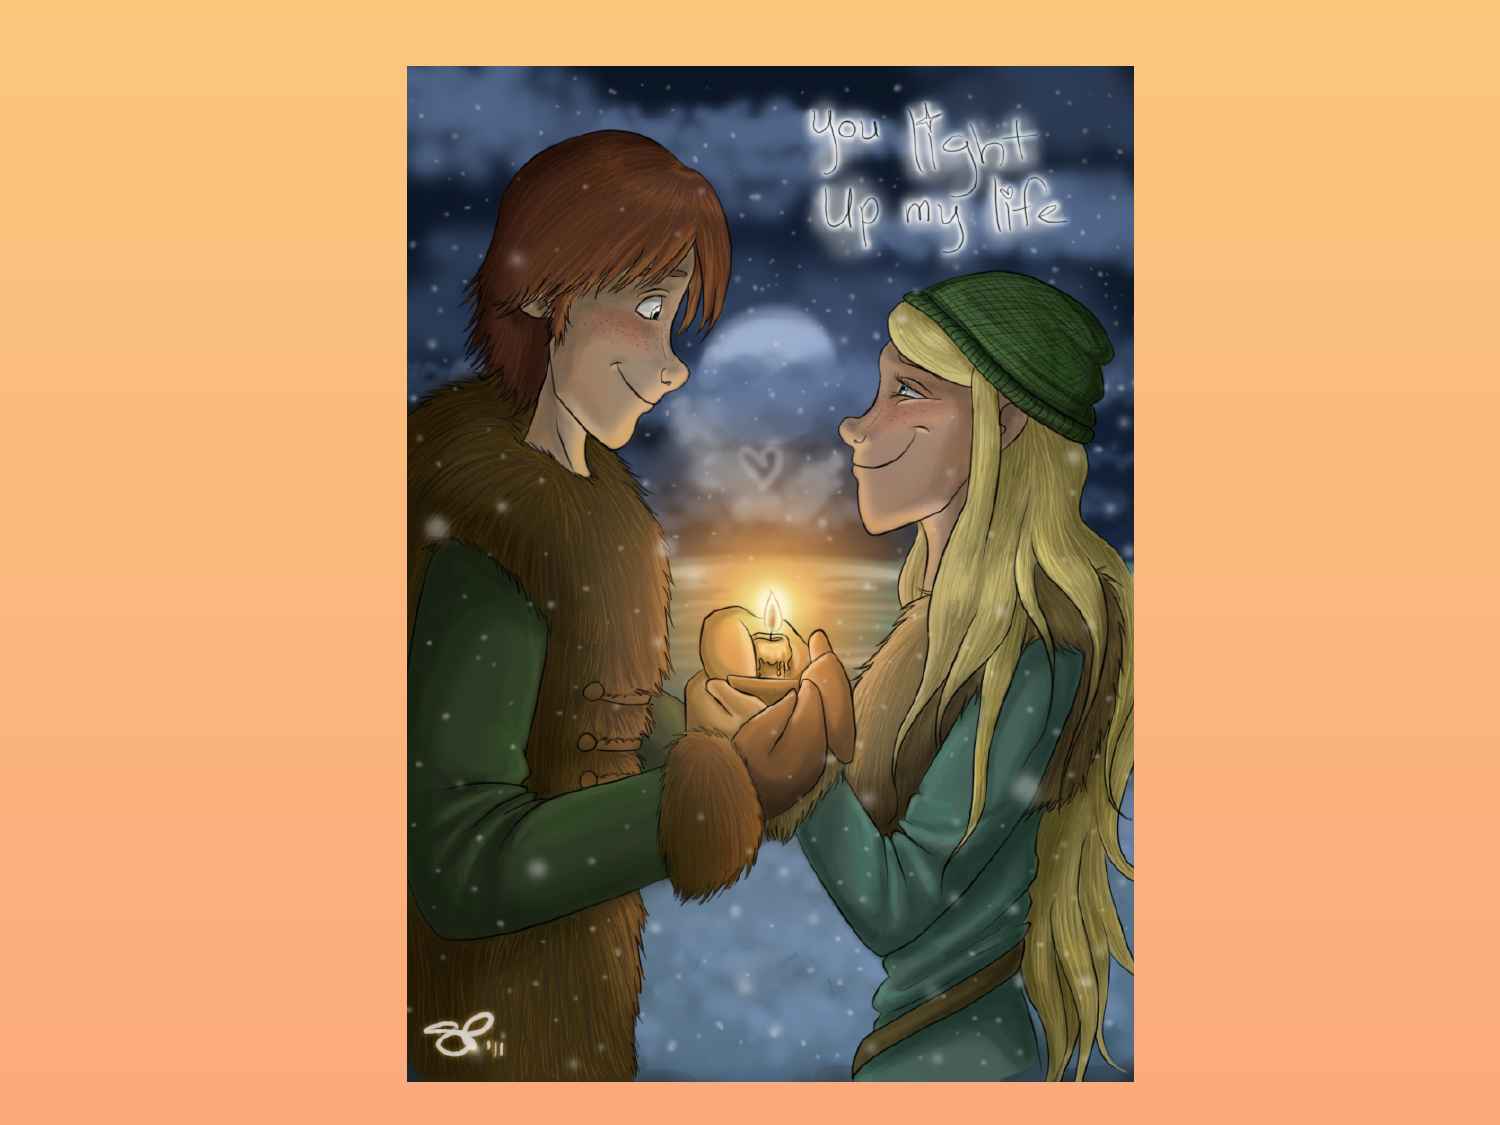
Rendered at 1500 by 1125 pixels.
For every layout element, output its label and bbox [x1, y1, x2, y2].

picture [407, 66, 1134, 1082]
